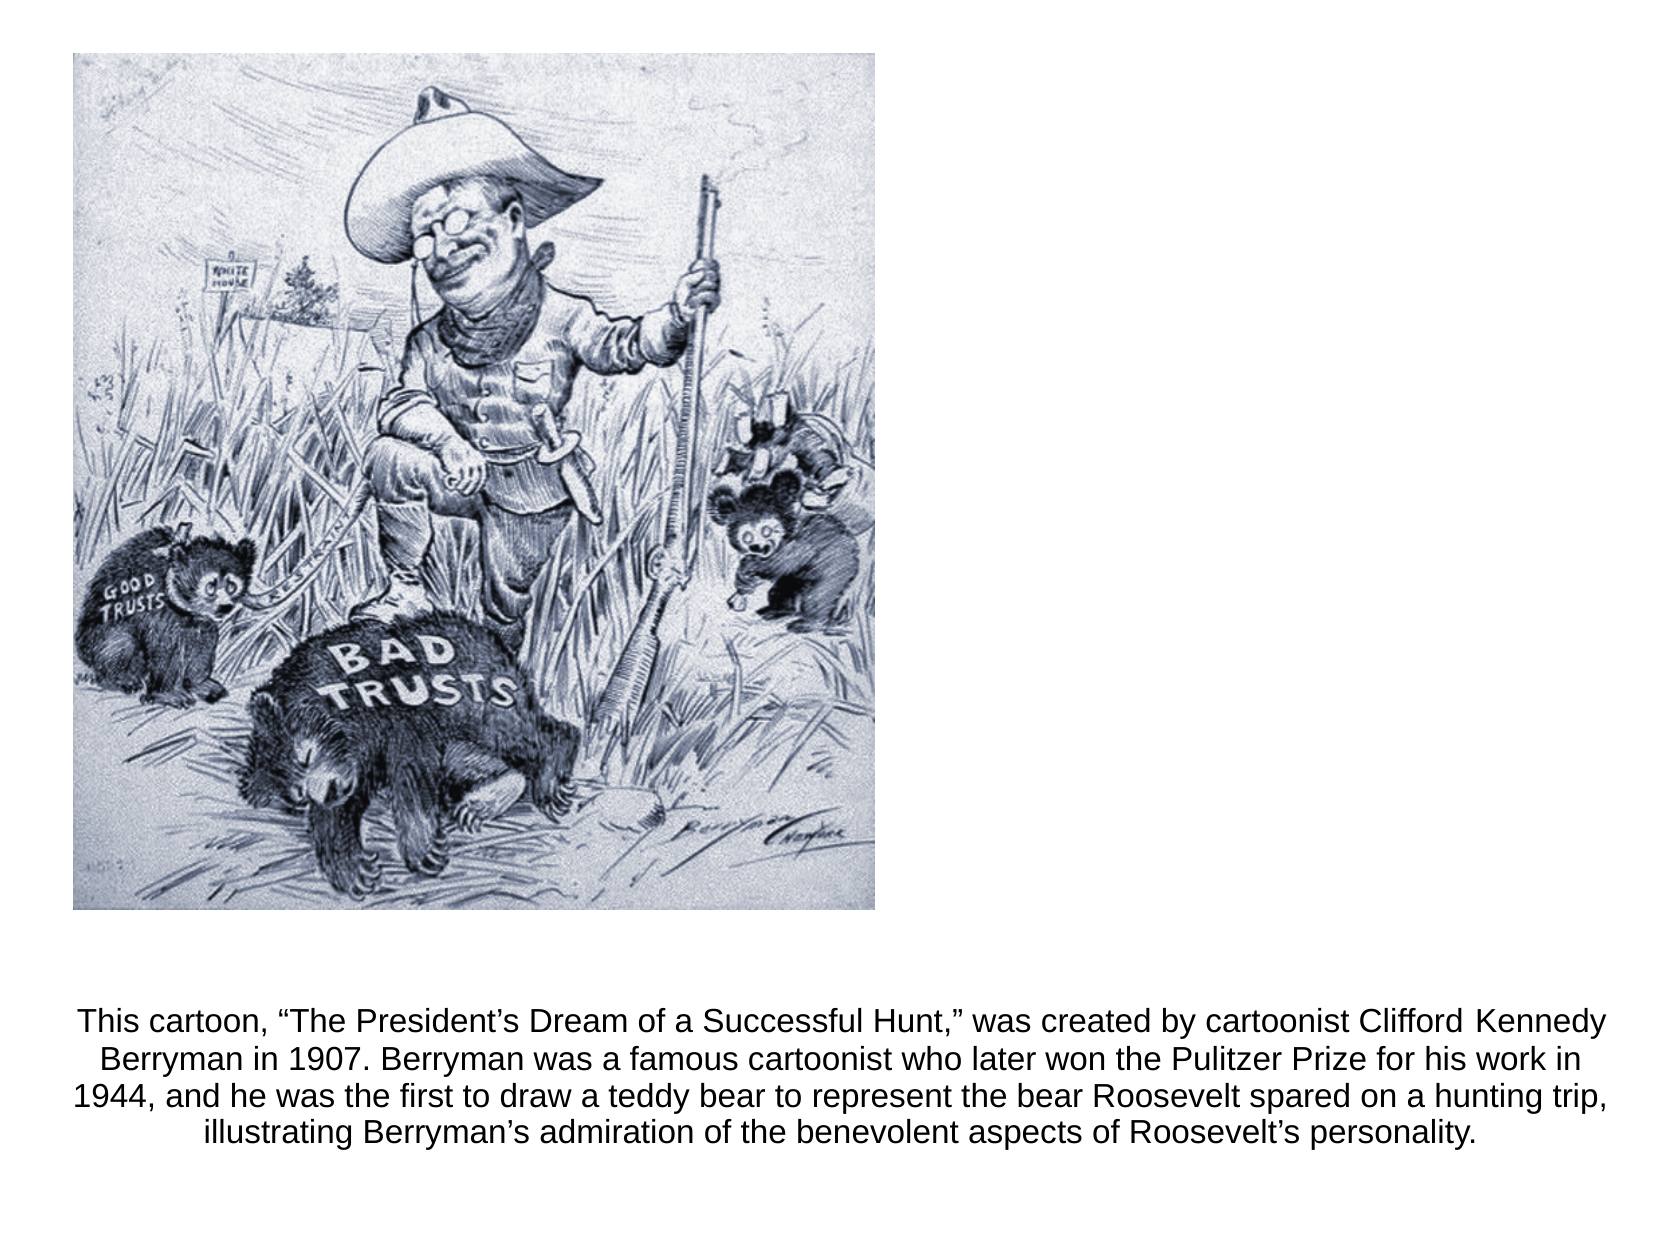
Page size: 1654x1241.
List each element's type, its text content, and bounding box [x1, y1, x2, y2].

picture [73, 53, 875, 910]
text_box This cartoon, “The President’s Dream of a Successful Hunt,” was created by cartoonist Clifford Kennedy Berryman in 1907. Berryman was a famous cartoonist who later won the Pulitzer Prize for his work in 1944, and he was the first to draw a teddy bear to represent the bear Roosevelt spared on a hunting trip, illustrating Berryman’s admiration of the benevolent aspects of Roosevelt’s personality. [70, 961, 1613, 1193]
